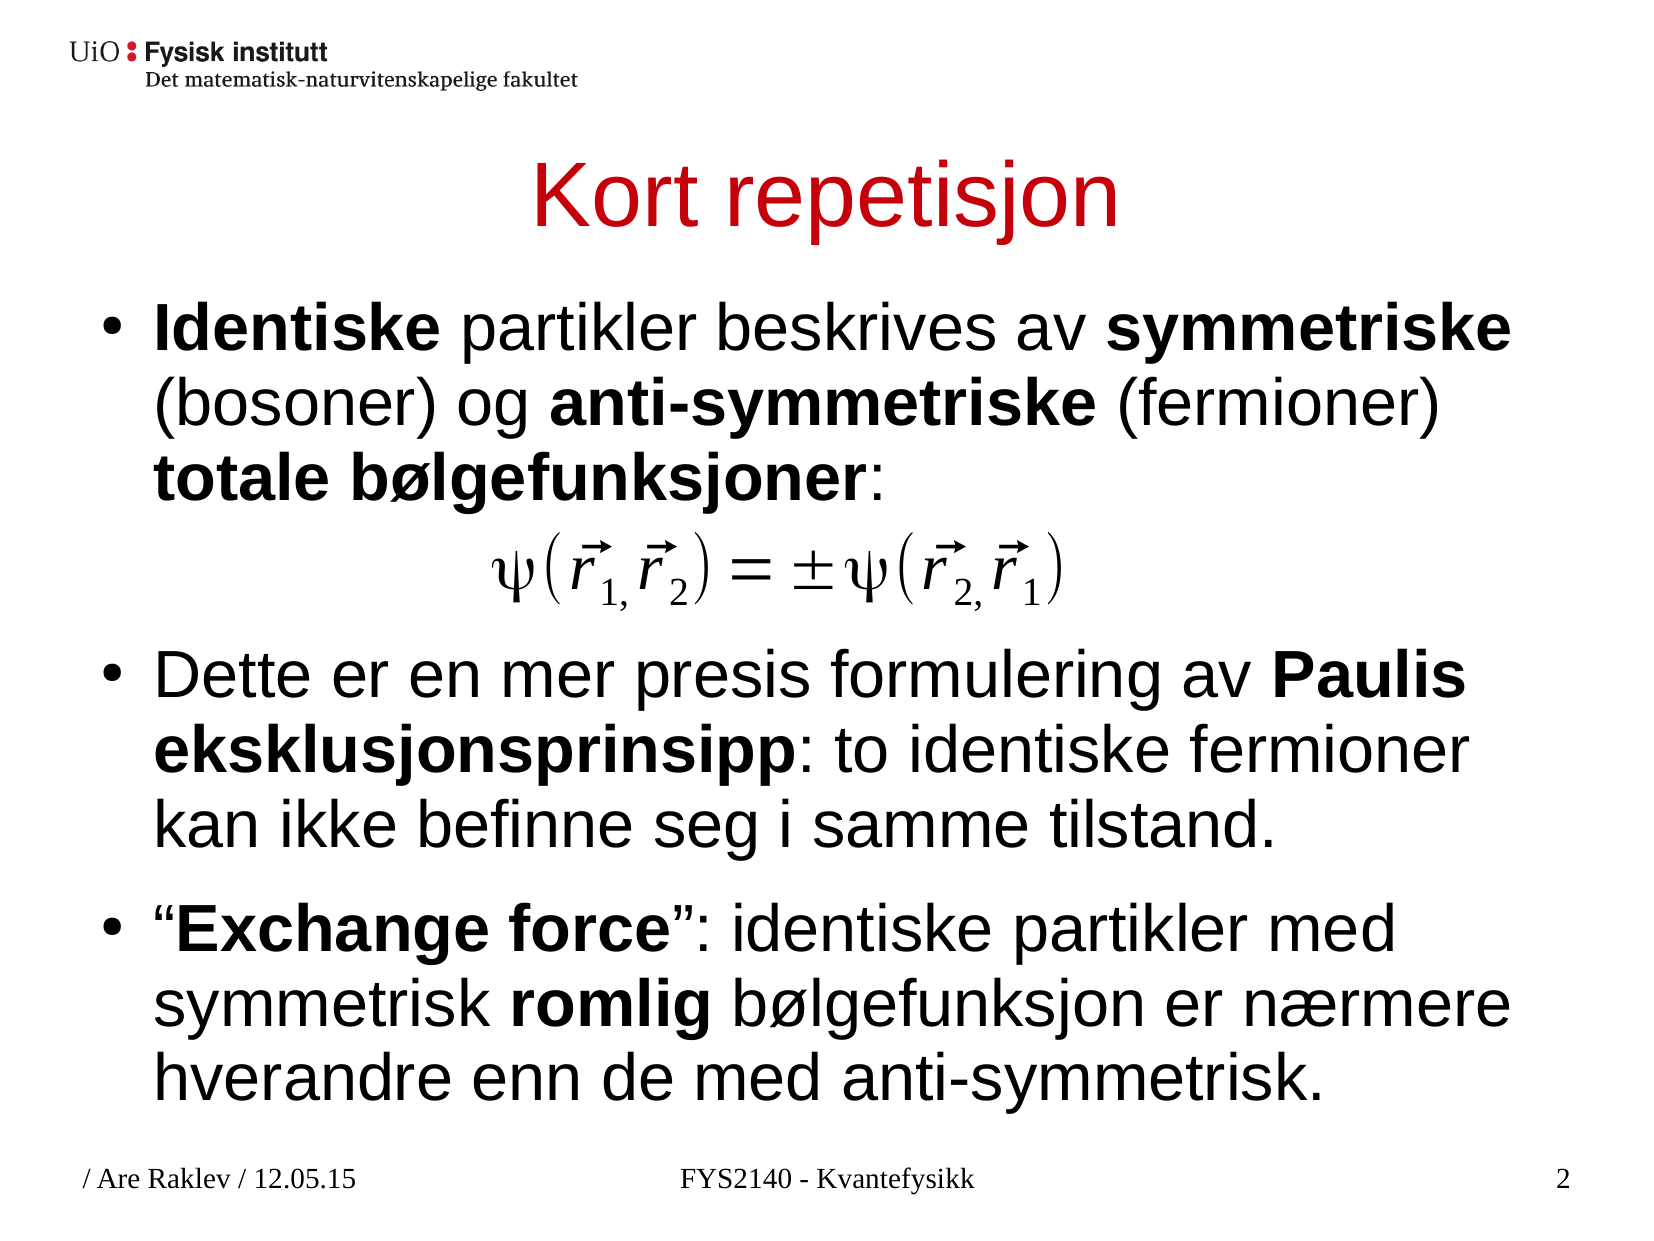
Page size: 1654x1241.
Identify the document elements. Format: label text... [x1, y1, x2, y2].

list Identiske partikler beskrives av symmetriske (bosoner) og anti-symmetriske (fermioner) totale bølgefunksjoner: Dette er en mer presis formulering av Paulis eksklusjonsprinsipp: to identiske fermioner kan ikke befinne seg i samme tilstand. “Exchange force”: identiske partikler med symmetrisk romlig bølgefunksjon er nærmere hverandre enn de med anti-symmetrisk. [82, 290, 1538, 1114]
title Kort repetisjon [82, 90, 1571, 298]
picture [68, 37, 581, 93]
chart [483, 528, 1073, 614]
